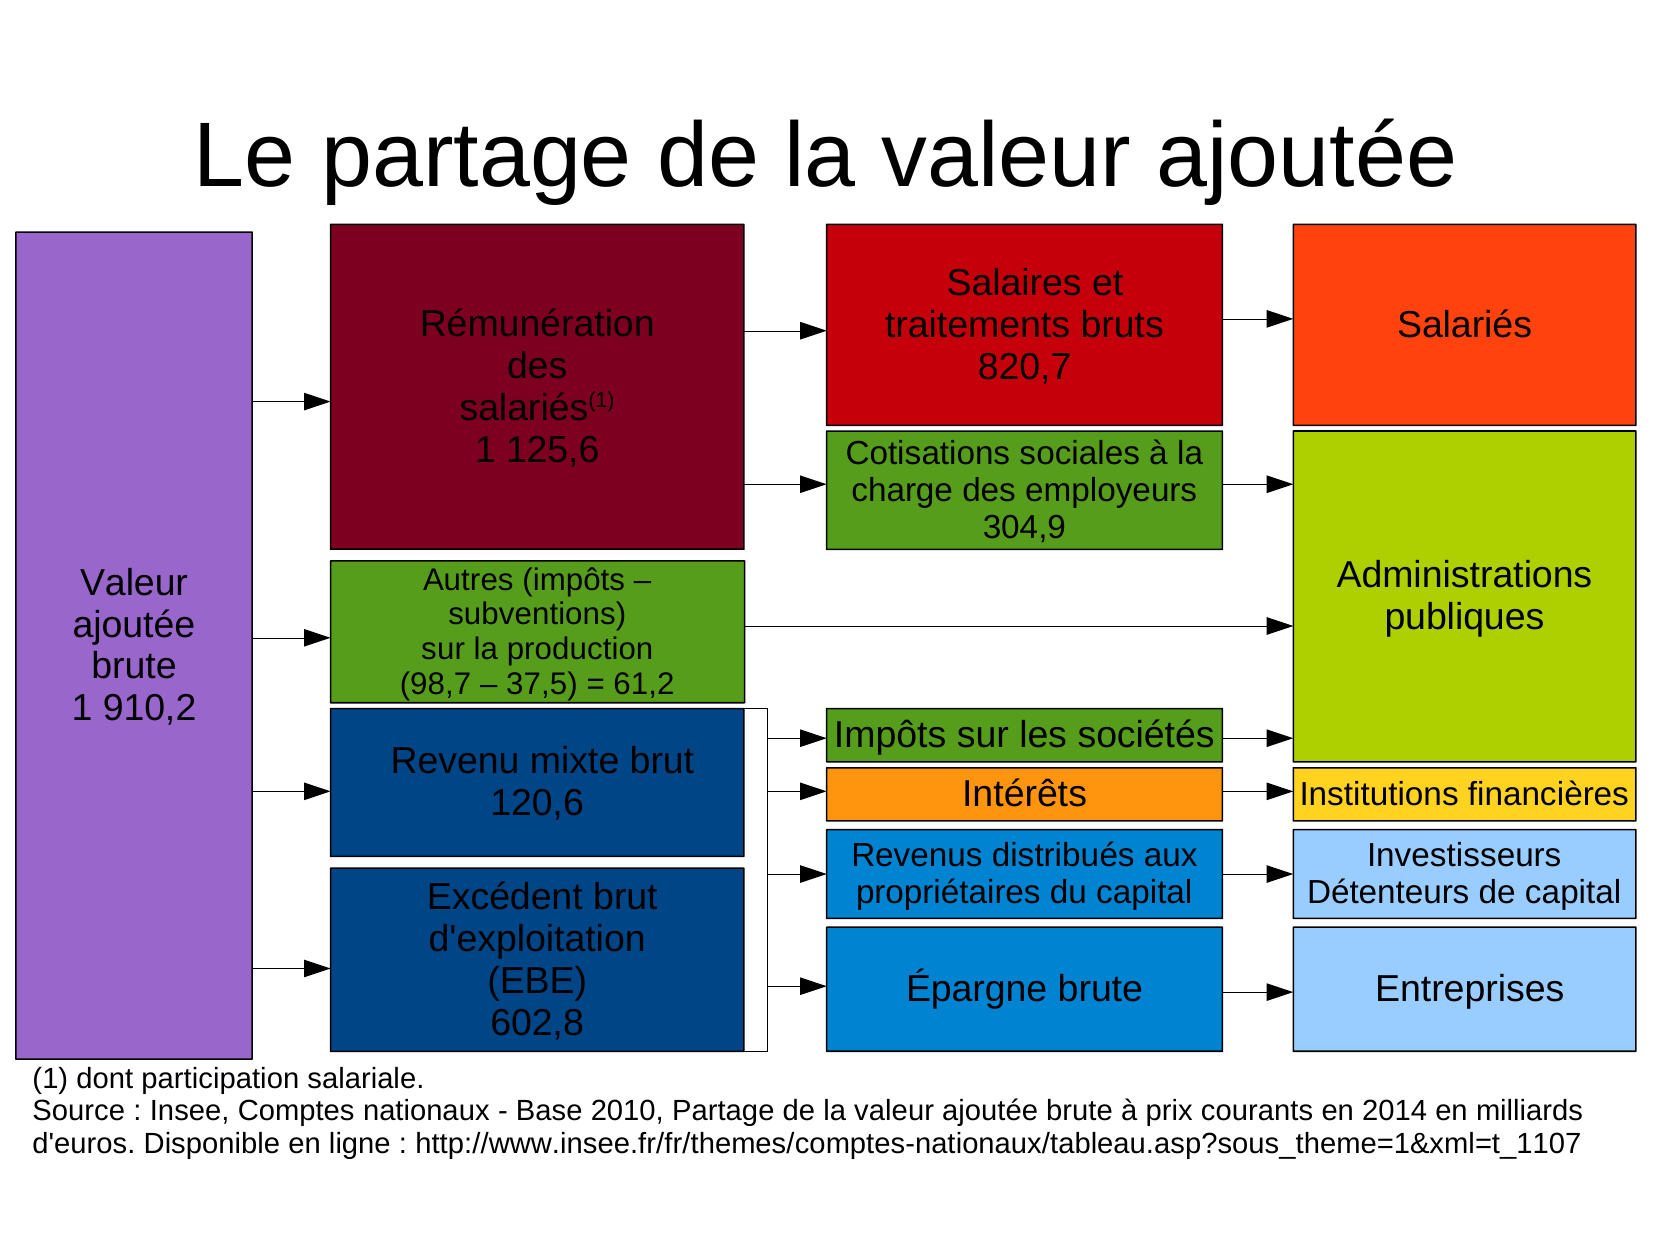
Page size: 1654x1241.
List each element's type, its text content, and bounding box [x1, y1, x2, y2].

text_box Valeur ajoutée brute 1 910,2 [15, 232, 253, 1060]
title Le partage de la valeur ajoutée [82, 49, 1571, 257]
text_box Autres (impôts – subventions) sur la production (98,7 – 37,5) = 61,2 [330, 560, 745, 703]
text_box Entreprises [1293, 927, 1636, 1052]
text_box Salaires et traitements bruts 820,7 [826, 224, 1223, 426]
text_box Impôts sur les sociétés [826, 708, 1223, 762]
text_box Institutions financières [1293, 767, 1636, 821]
text_box Revenus distribués aux propriétaires du capital [826, 829, 1223, 919]
text_box Salariés [1293, 224, 1636, 426]
text_box Intérêts [826, 767, 1223, 821]
text_box Administrations publiques [1293, 430, 1636, 762]
text_box Épargne brute [826, 927, 1223, 1052]
text_box Cotisations sociales à la charge des employeurs 304,9 [826, 431, 1223, 550]
text_box Investisseurs Détenteurs de capital [1293, 829, 1636, 919]
text_box Rémunération des salariés(1) 1 125,6 [330, 224, 744, 550]
text_box Revenu mixte brut 120,6 [330, 708, 744, 857]
text_box (1) dont participation salariale. Source : Insee, Comptes nationaux - Base 2010, Partage de la valeur ajoutée brute à prix courants en 2014 en milliards d'euros. Disponible en ligne : http://www.insee.fr/fr/themes/comptes-nationaux/tableau.asp?sous_theme=1&xml=t_1107 [17, 1052, 1642, 1199]
text_box Excédent brut d'exploitation (EBE) 602,8 [330, 868, 744, 1052]
